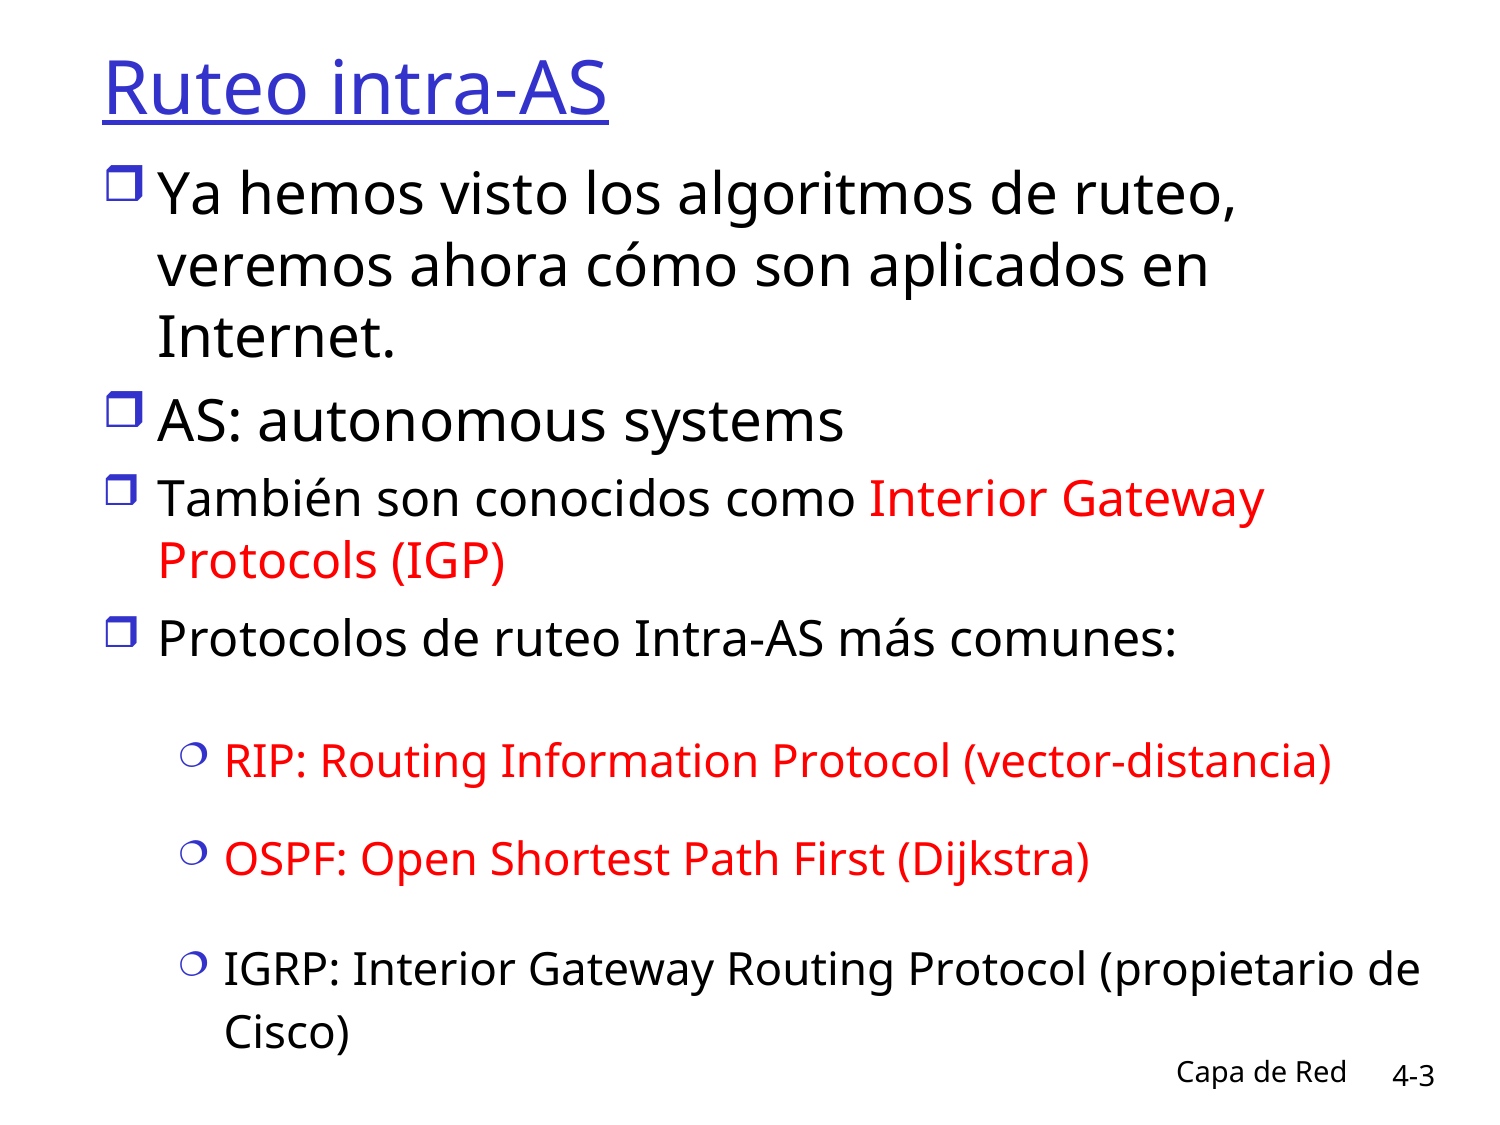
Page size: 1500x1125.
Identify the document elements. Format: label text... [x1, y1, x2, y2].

title Ruteo intra-AS [87, 15, 1463, 149]
list Ya hemos visto los algoritmos de ruteo, veremos ahora cómo son aplicados en Internet. AS: autonomous systems También son conocidos como Interior Gateway Protocols (IGP) Protocolos de ruteo Intra-AS más comunes: RIP: Routing Information Protocol (vector-distancia) OSPF: Open Shortest Path First (Dijkstra) IGRP: Interior Gateway Routing Protocol (propietario de Cisco) [87, 149, 1463, 1040]
